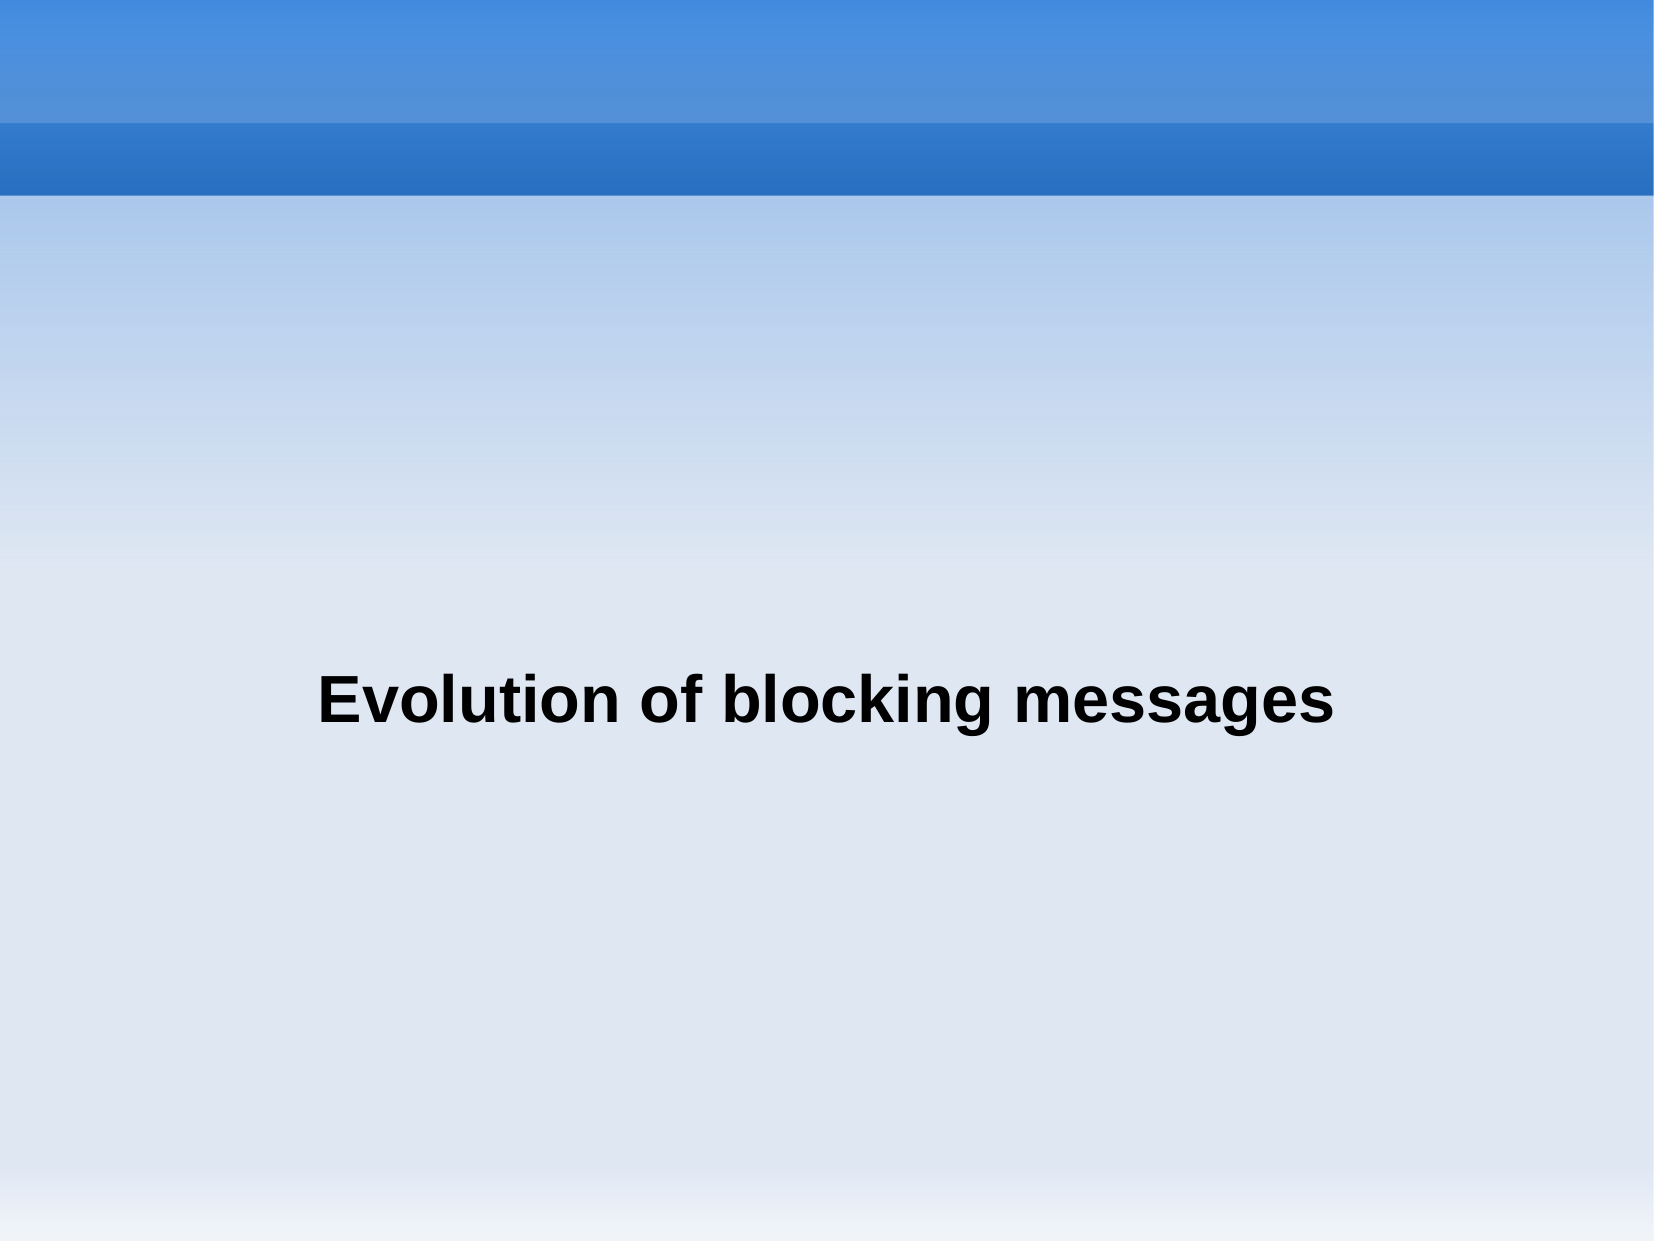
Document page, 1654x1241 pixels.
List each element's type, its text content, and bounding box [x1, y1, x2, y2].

picture [0, 0, 1654, 1241]
subtitle Evolution of blocking messages [82, 290, 1571, 1109]
